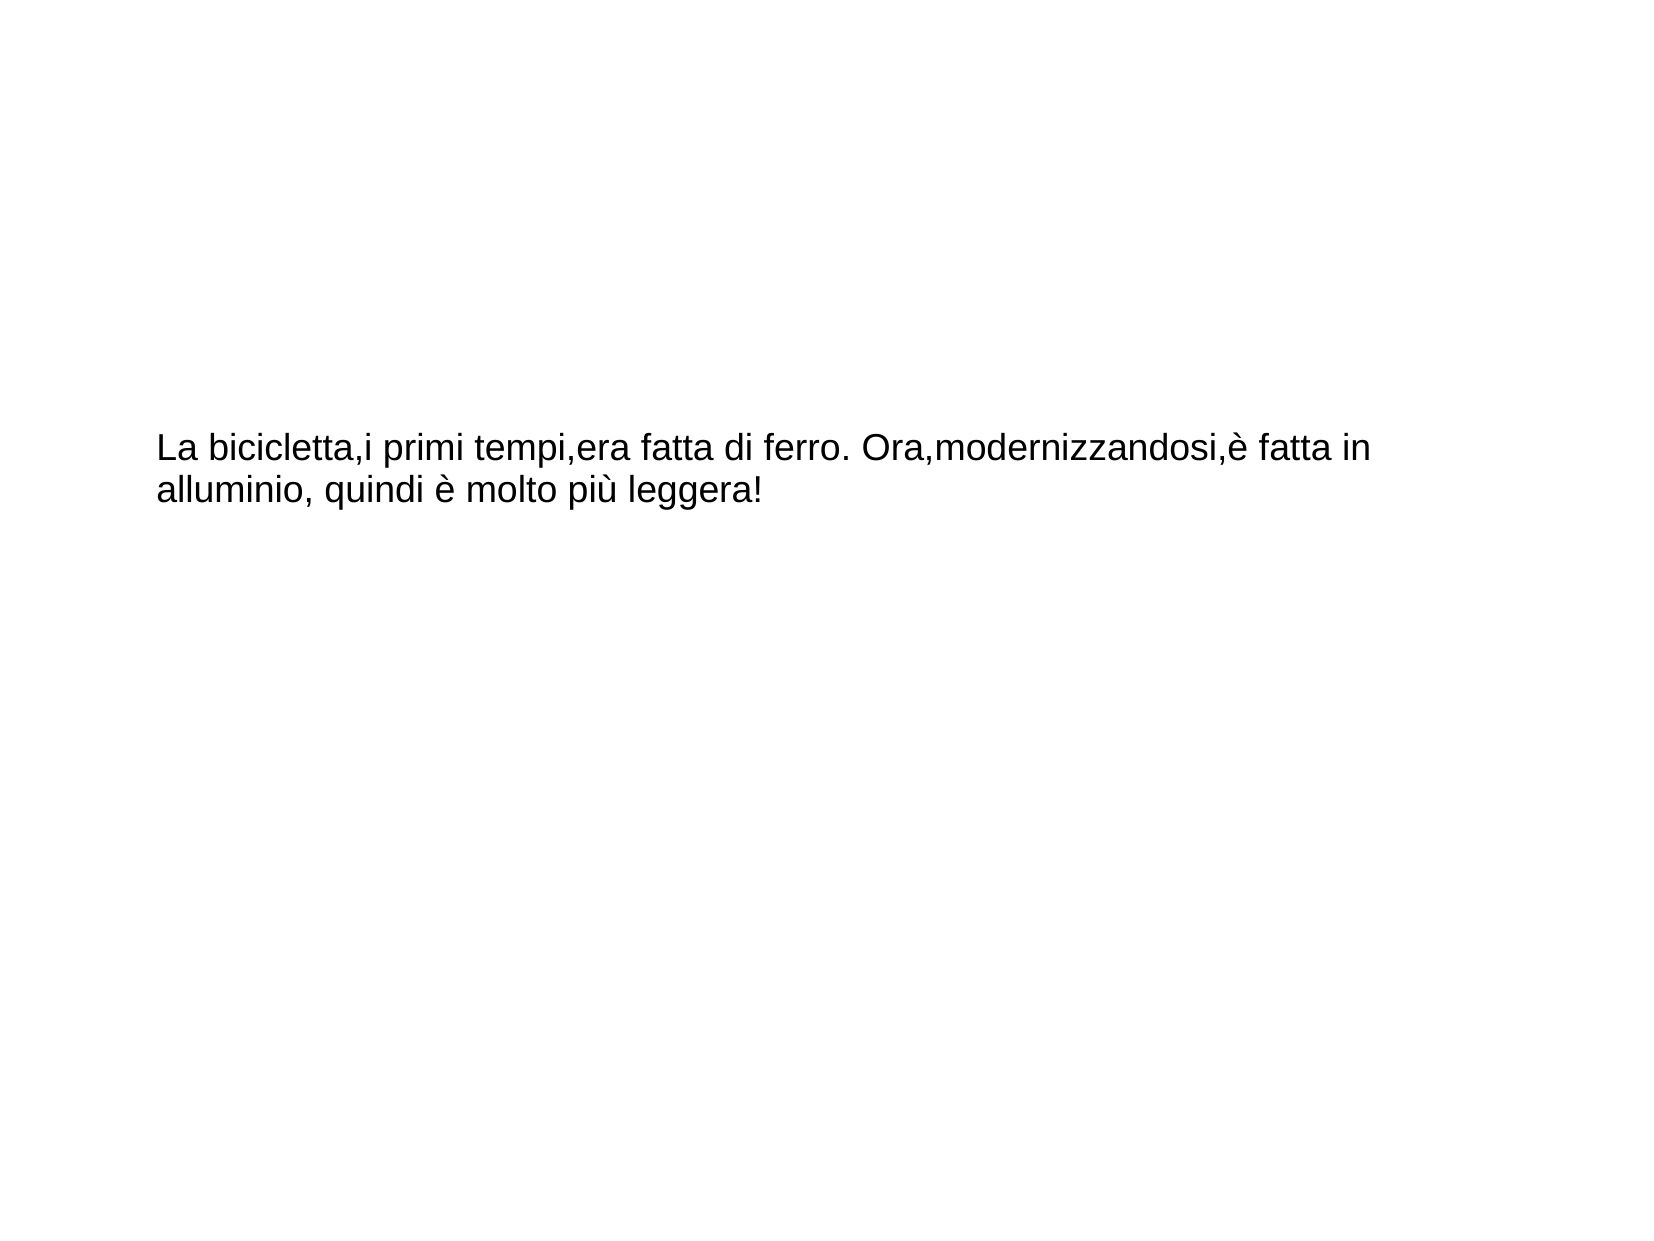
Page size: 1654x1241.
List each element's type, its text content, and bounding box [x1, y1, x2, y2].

text_box La bicicletta,i primi tempi,era fatta di ferro. Ora,modernizzandosi,è fatta in alluminio, quindi è molto più leggera! [141, 419, 1418, 519]
